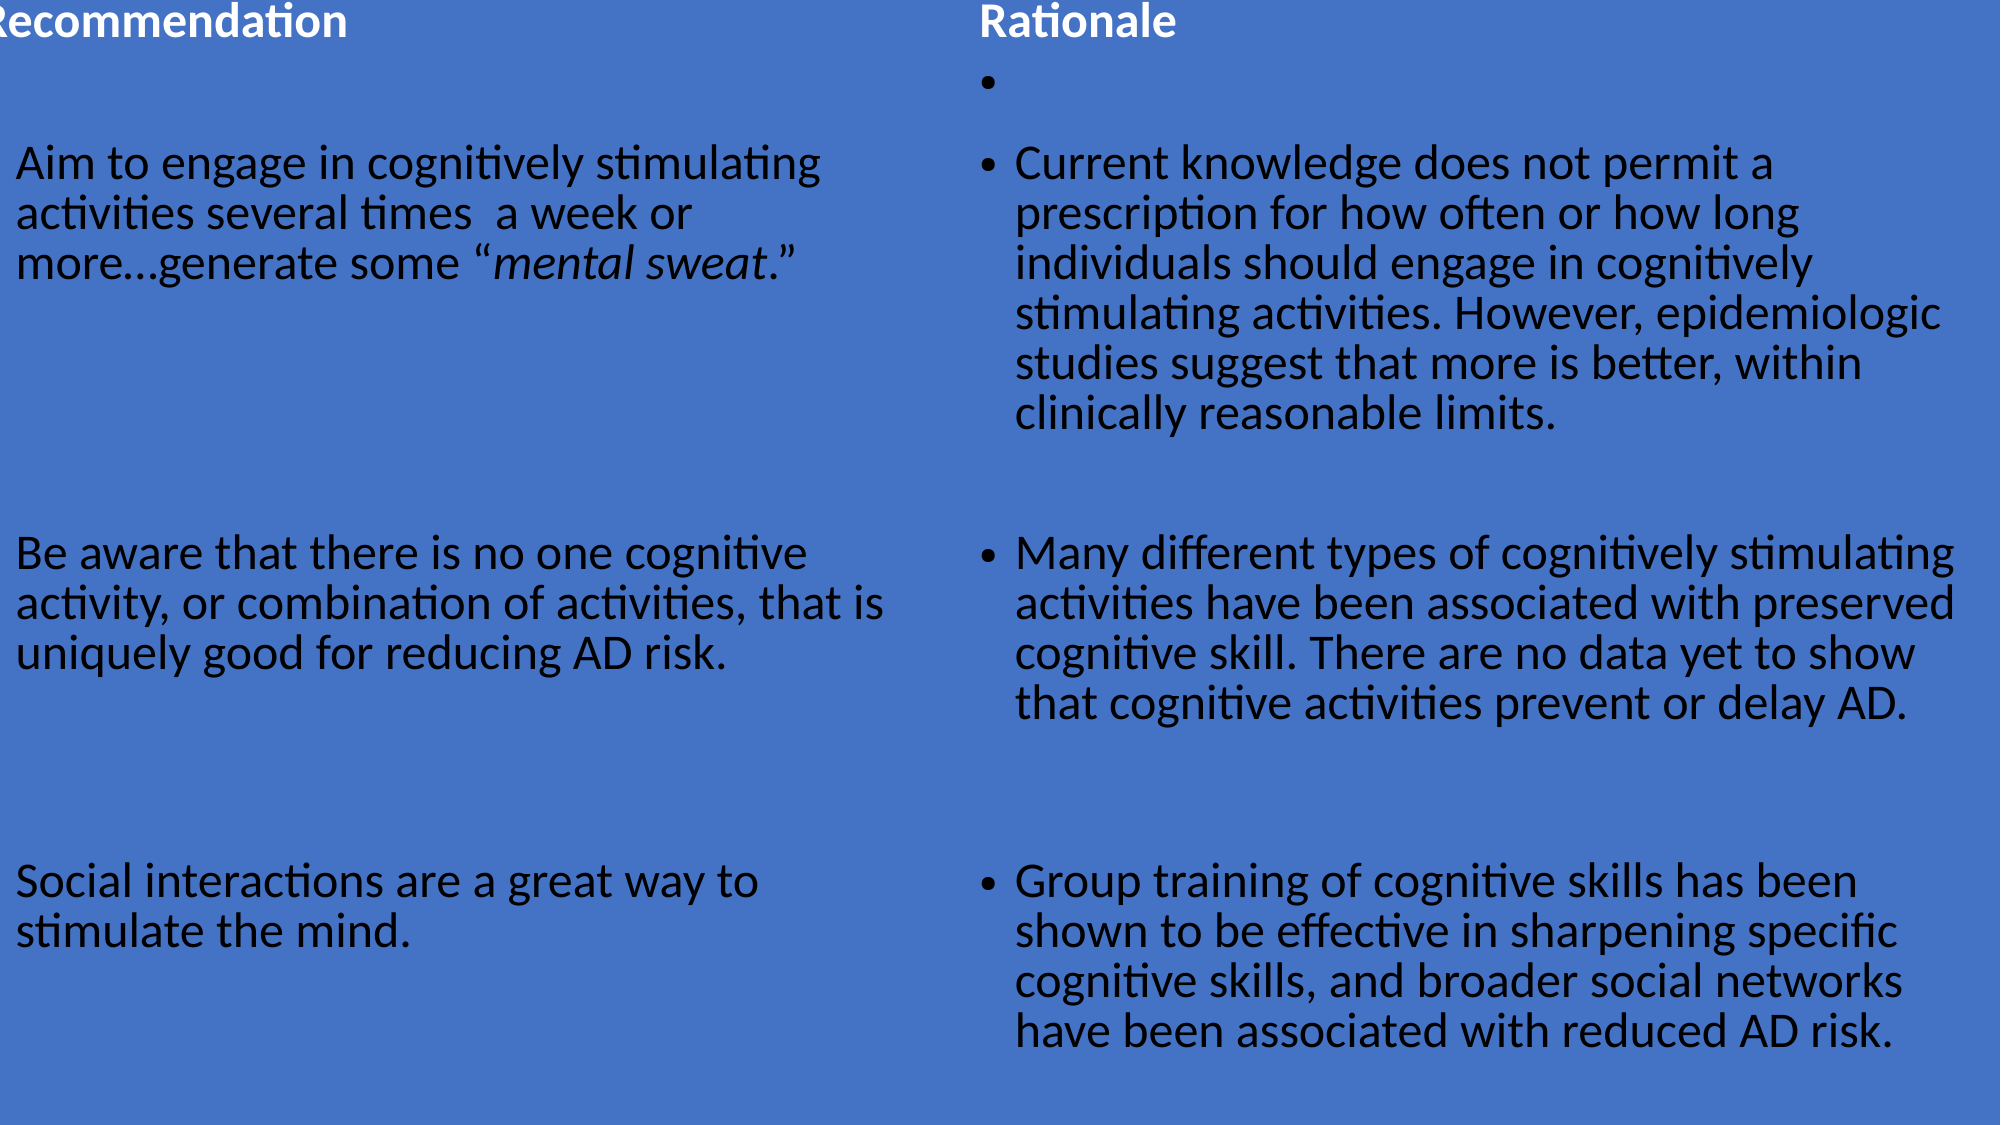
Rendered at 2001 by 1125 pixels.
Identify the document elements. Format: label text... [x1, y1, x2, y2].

table_cell Group training of cognitive skills has been shown to be effective in sharpening specific cognitive skills, and broader social networks have been associated with reduced AD risk. [979, 860, 2000, 1125]
table_cell Current knowledge does not permit a prescription for how often or how long individuals should engage in cognitively stimulating activities. However, epidemiologic studies suggest that more is better, within clinically reasonable limits. [979, 142, 2000, 532]
table_cell Be aware that there is no one cognitive activity, or combination of activities, that is uniquely good for reducing AD risk. [0, 532, 979, 860]
table_header Recommendation [0, 0, 979, 142]
table_cell Many different types of cognitively stimulating activities have been associated with preserved cognitive skill. There are no data yet to show that cognitive activities prevent or delay AD. [979, 532, 2000, 860]
table_cell Social interactions are a great way to stimulate the mind. [0, 860, 979, 1125]
table_header Rationale [979, 0, 2000, 142]
table_cell Aim to engage in cognitively stimulating activities several times a week or more…generate some “mental sweat.” [0, 142, 979, 532]
